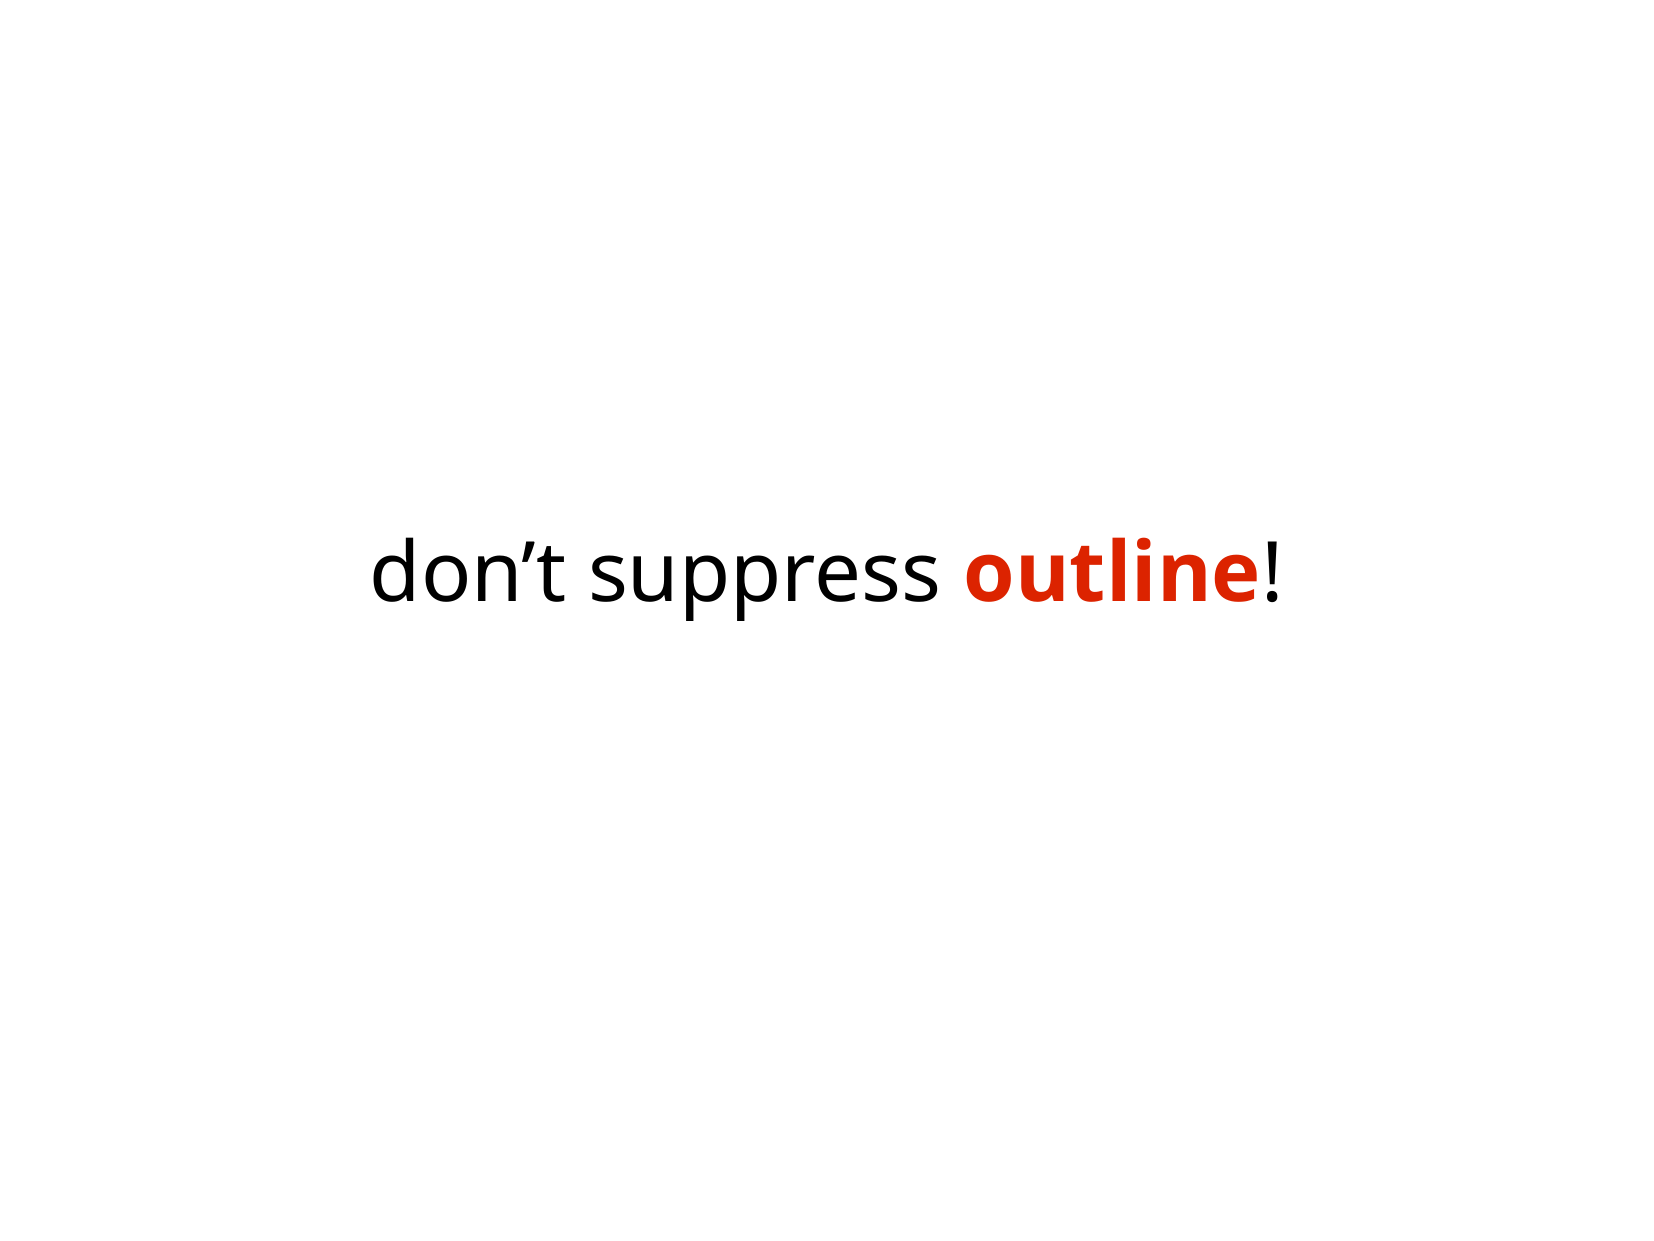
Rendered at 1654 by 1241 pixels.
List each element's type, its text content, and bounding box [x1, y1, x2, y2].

subtitle don’t suppress outline! [82, 118, 1571, 1021]
